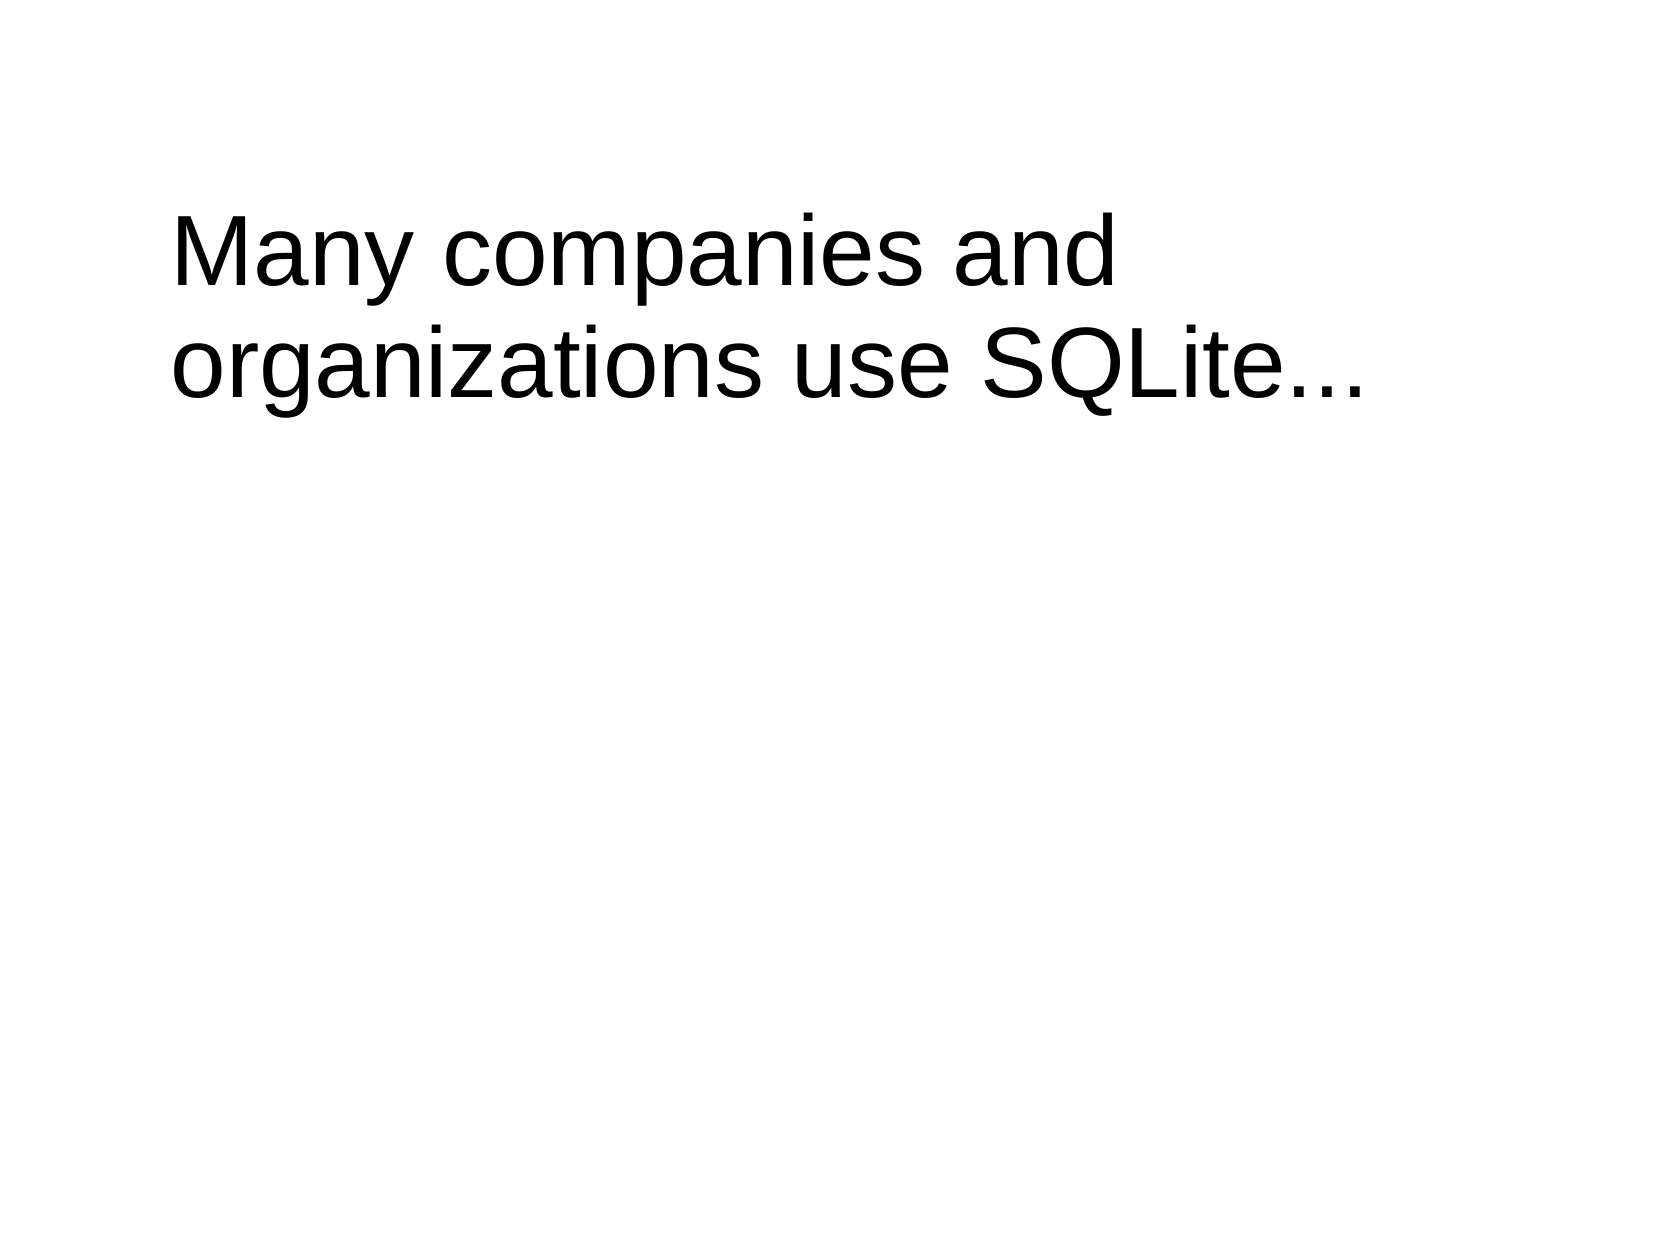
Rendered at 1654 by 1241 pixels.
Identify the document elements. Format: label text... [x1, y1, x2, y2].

text_box Many companies and organizations use SQLite... [155, 187, 1385, 433]
